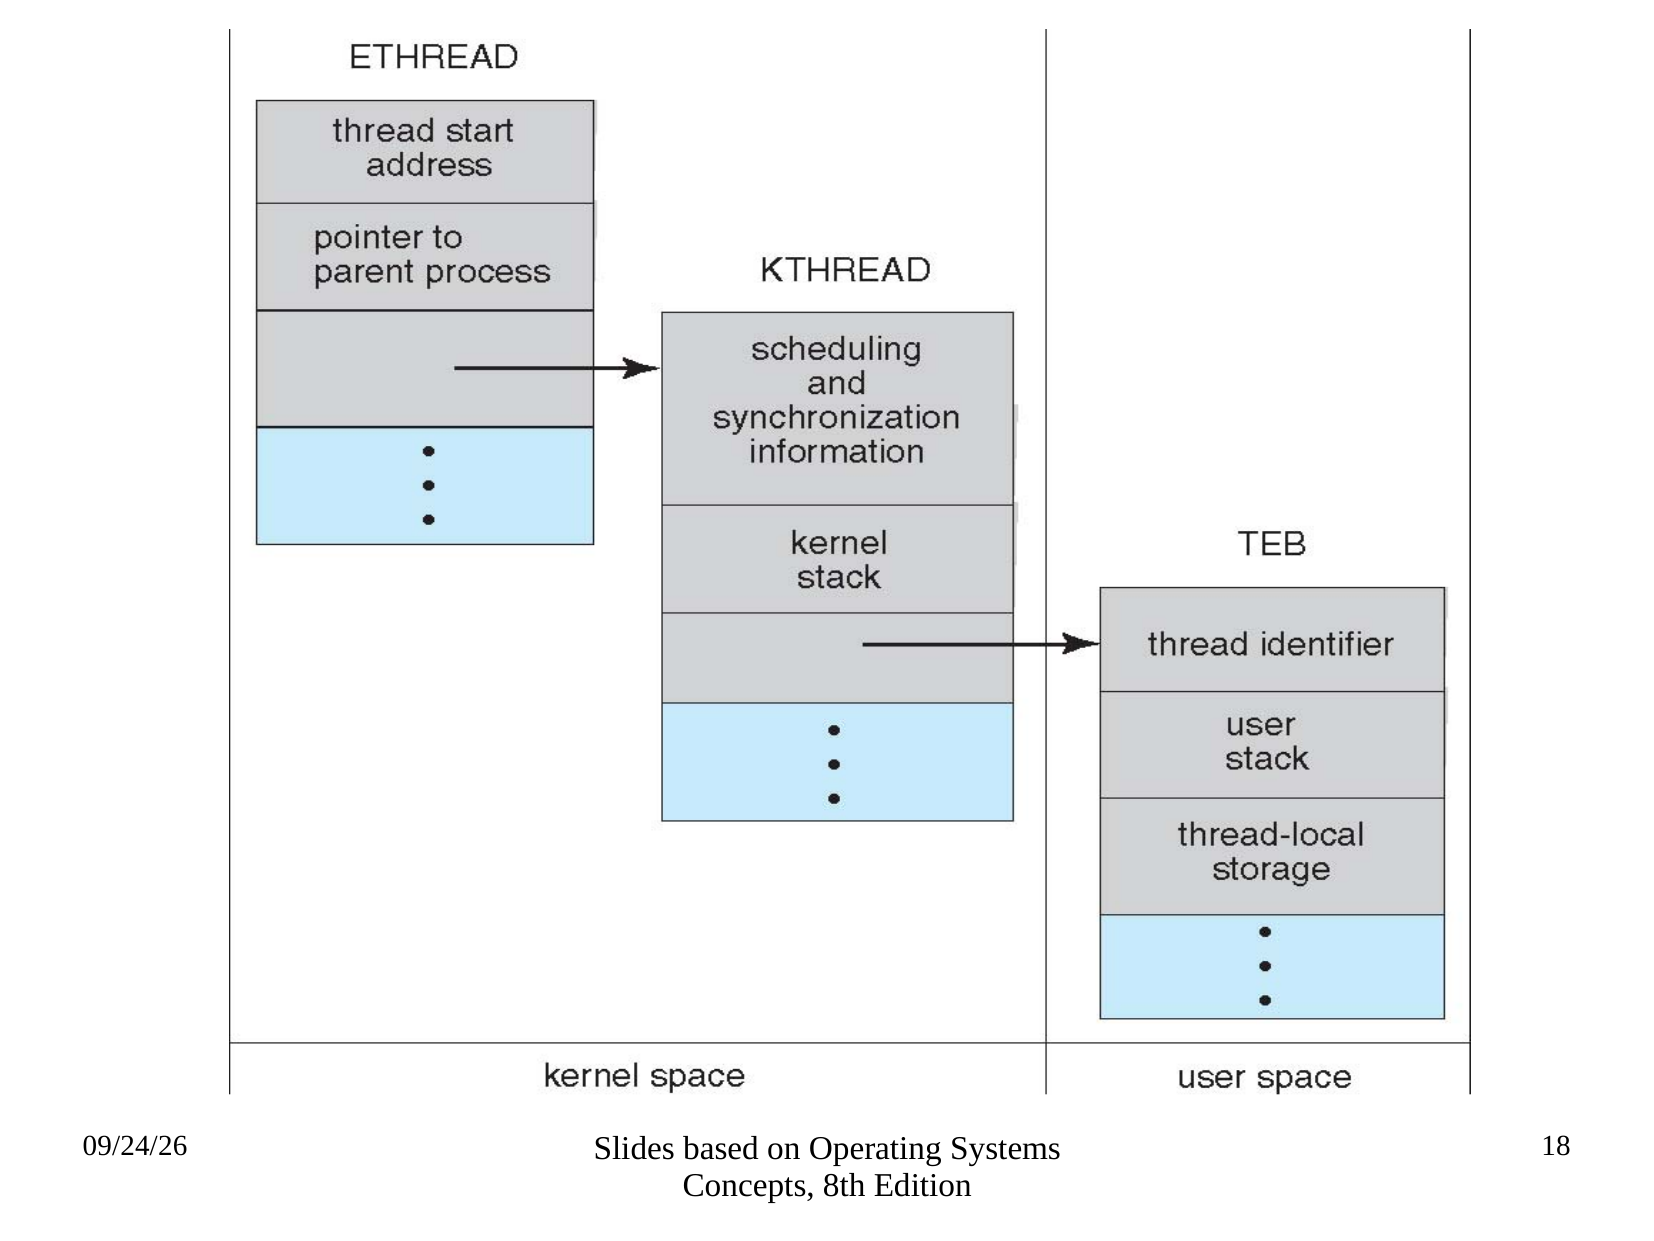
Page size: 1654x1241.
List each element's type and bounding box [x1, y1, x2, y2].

picture [229, 29, 1471, 1102]
